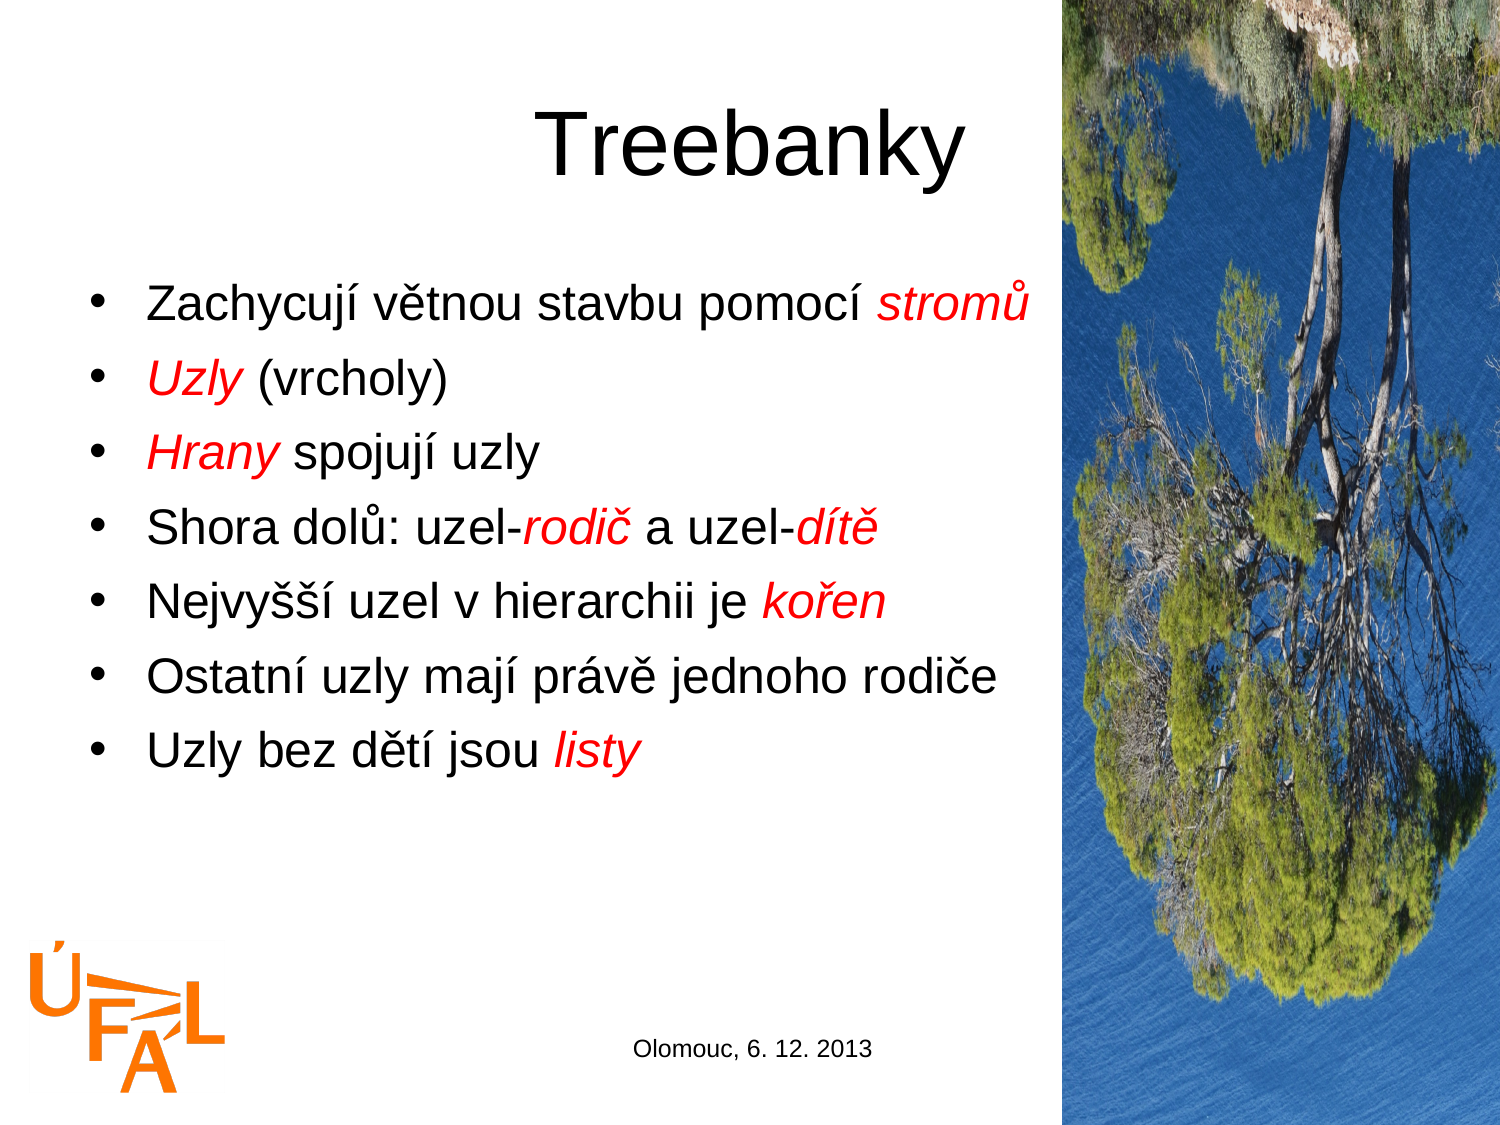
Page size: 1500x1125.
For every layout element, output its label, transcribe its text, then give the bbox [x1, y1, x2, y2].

title Treebanky [75, 14, 1426, 262]
list Zachycují větnou stavbu pomocí stromů Uzly (vrcholy) Hrany spojují uzly Shora dolů: uzel-rodič a uzel-dítě Nejvyšší uzel v hierarchii je kořen Ostatní uzly mají právě jednoho rodiče Uzly bez dětí jsou listy [75, 262, 1426, 932]
picture [29, 940, 225, 1093]
picture [1062, 0, 1500, 1125]
